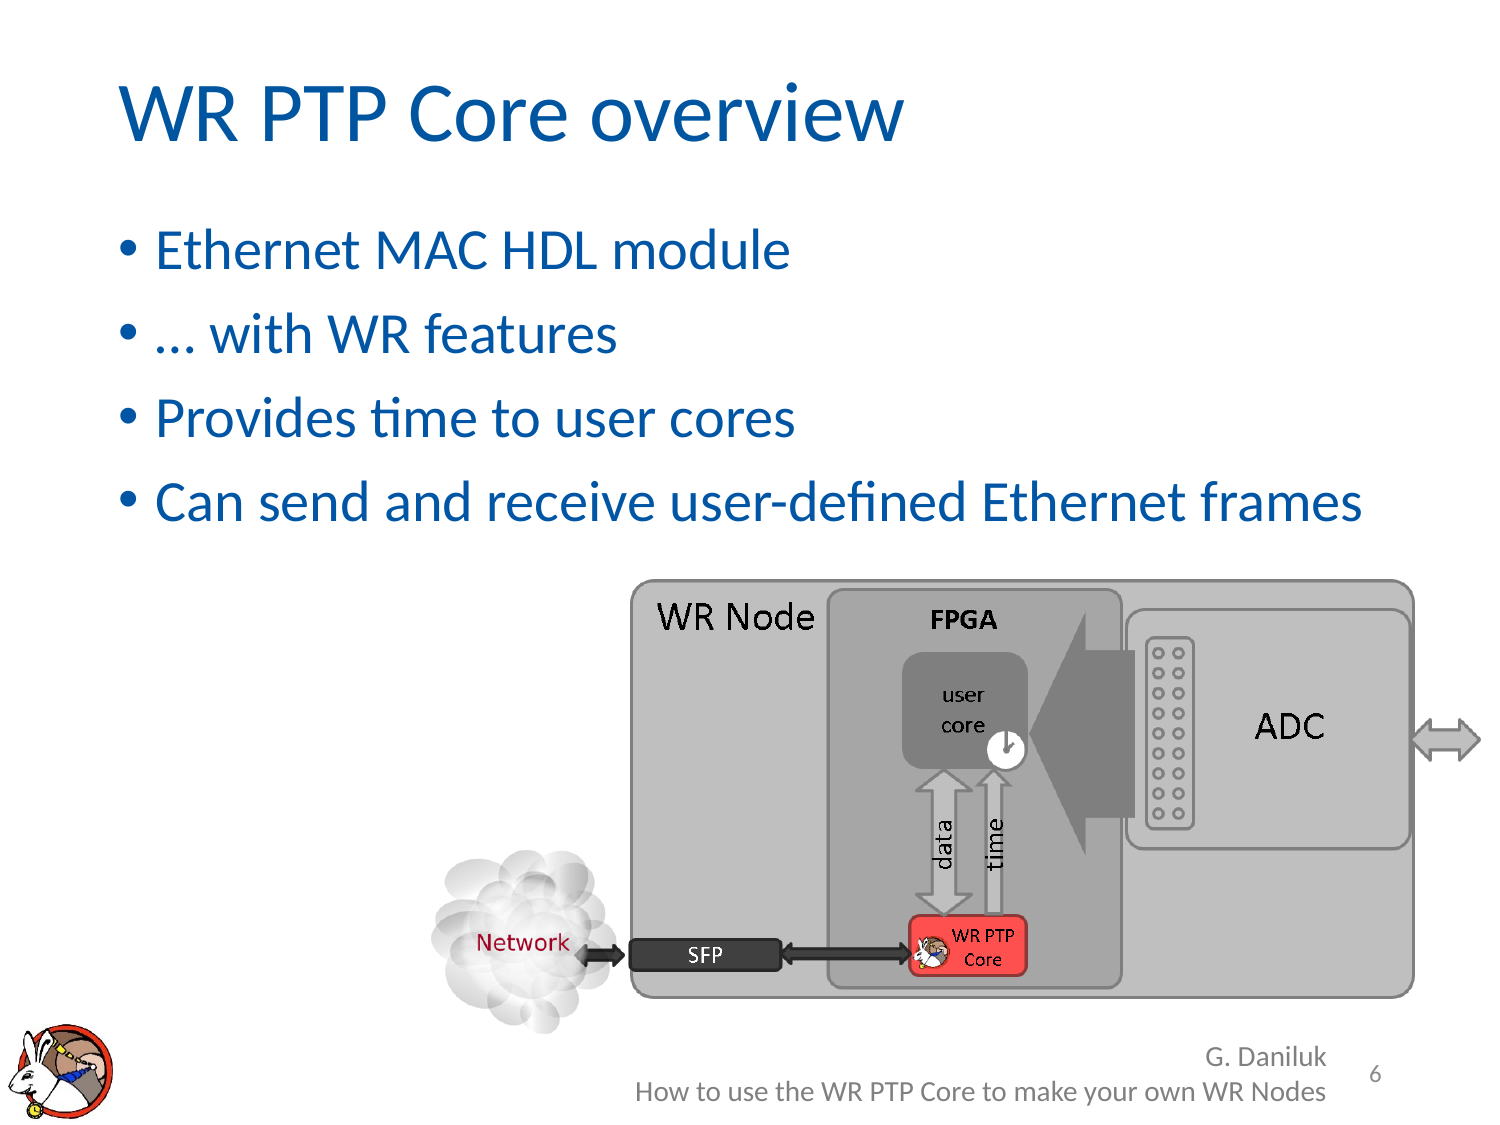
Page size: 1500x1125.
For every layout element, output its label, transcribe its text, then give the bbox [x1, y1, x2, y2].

slide_number <number> [1342, 1042, 1397, 1103]
text_box G. Daniluk How to use the WR PTP Core to make your own WR Nodes [112, 1029, 1342, 1115]
picture [7, 1024, 113, 1121]
list Ethernet MAC HDL module … with WR features Provides time to user cores Can send and receive user-defined Ethernet frames [103, 211, 1397, 1014]
picture [431, 578, 1481, 1034]
title WR PTP Core overview [103, 59, 1397, 169]
